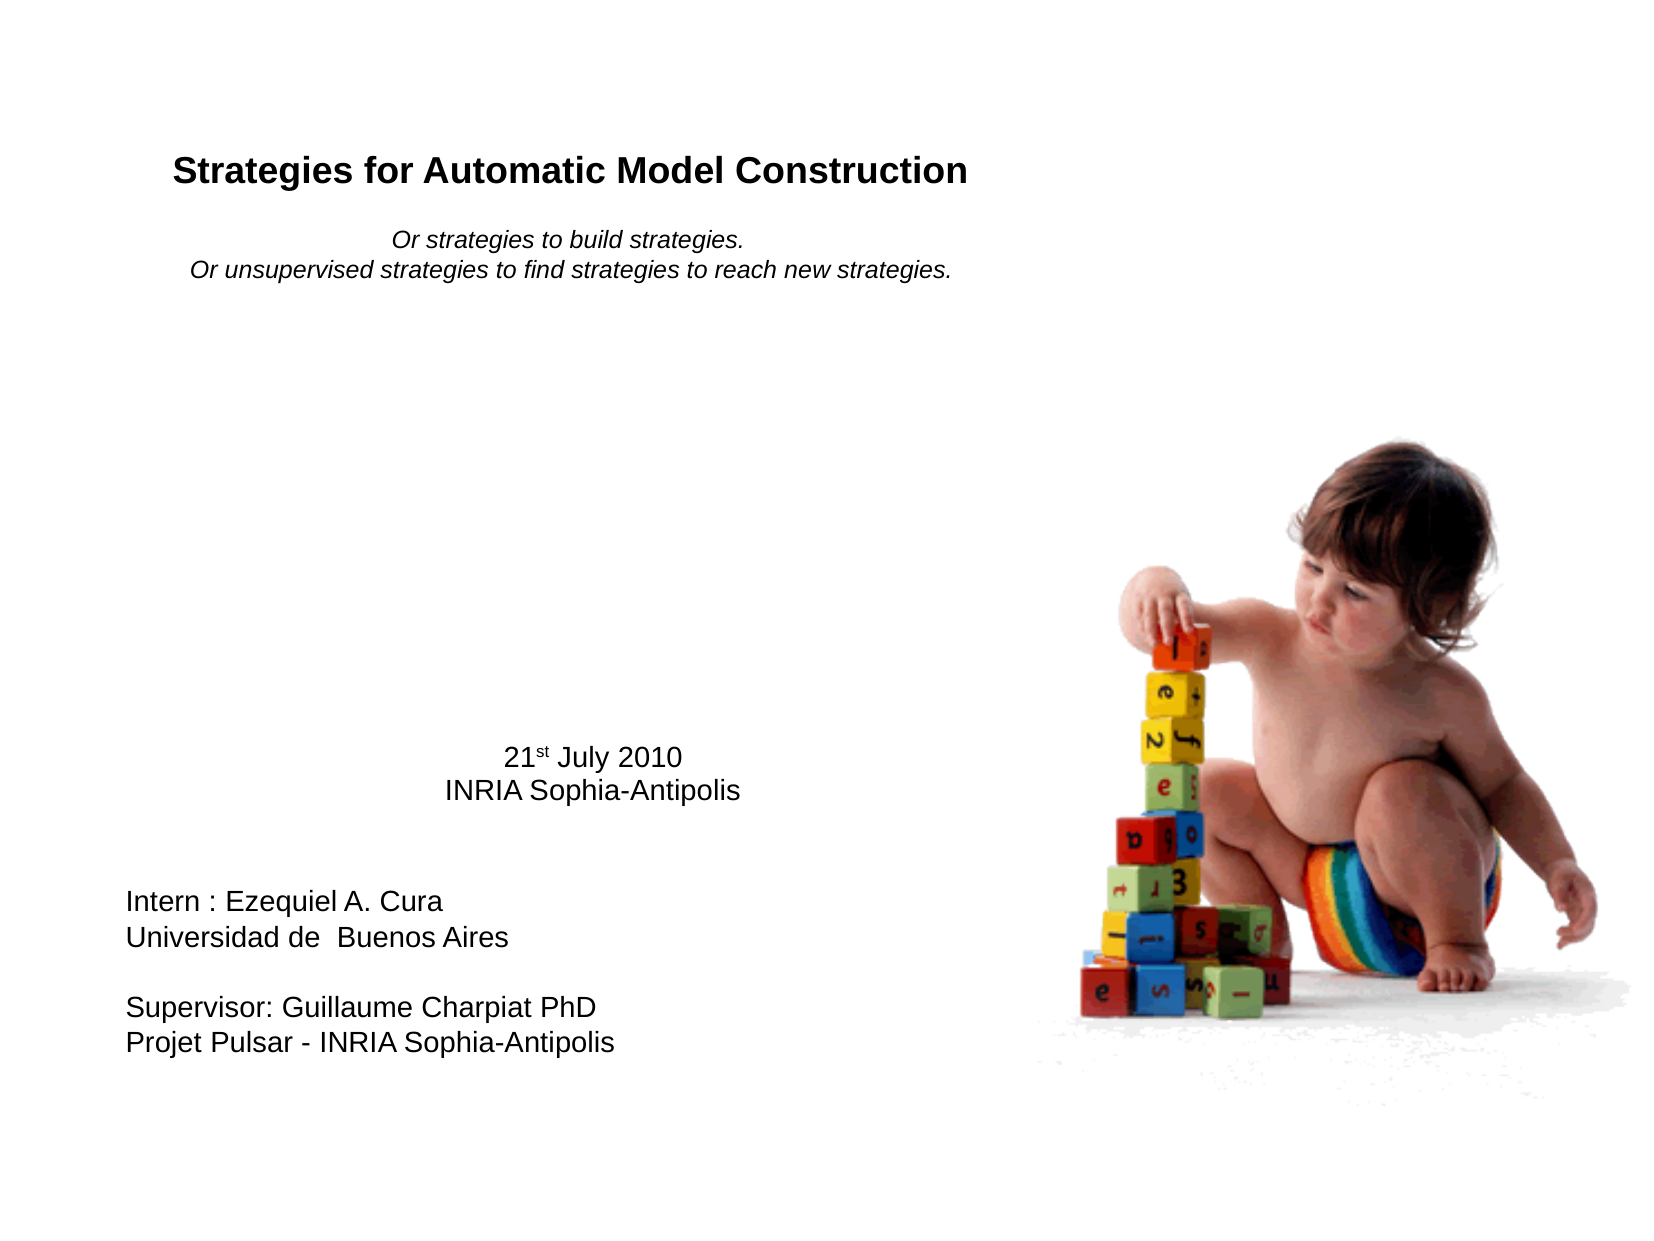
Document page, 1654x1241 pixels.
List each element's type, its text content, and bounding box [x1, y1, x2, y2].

picture [1038, 325, 1639, 1106]
text_box Strategies for Automatic Model Construction [157, 138, 985, 199]
subtitle Intern : Ezequiel A. Cura Universidad de Buenos Aires Supervisor: Guillaume Charpiat PhD Projet Pulsar - INRIA Sophia-Antipolis [110, 881, 760, 1240]
text_box 21st July 2010 INRIA Sophia-Antipolis [412, 739, 774, 826]
text_box Or strategies to build strategies. Or unsupervised strategies to find strategies to reach new strategies. [175, 216, 970, 292]
